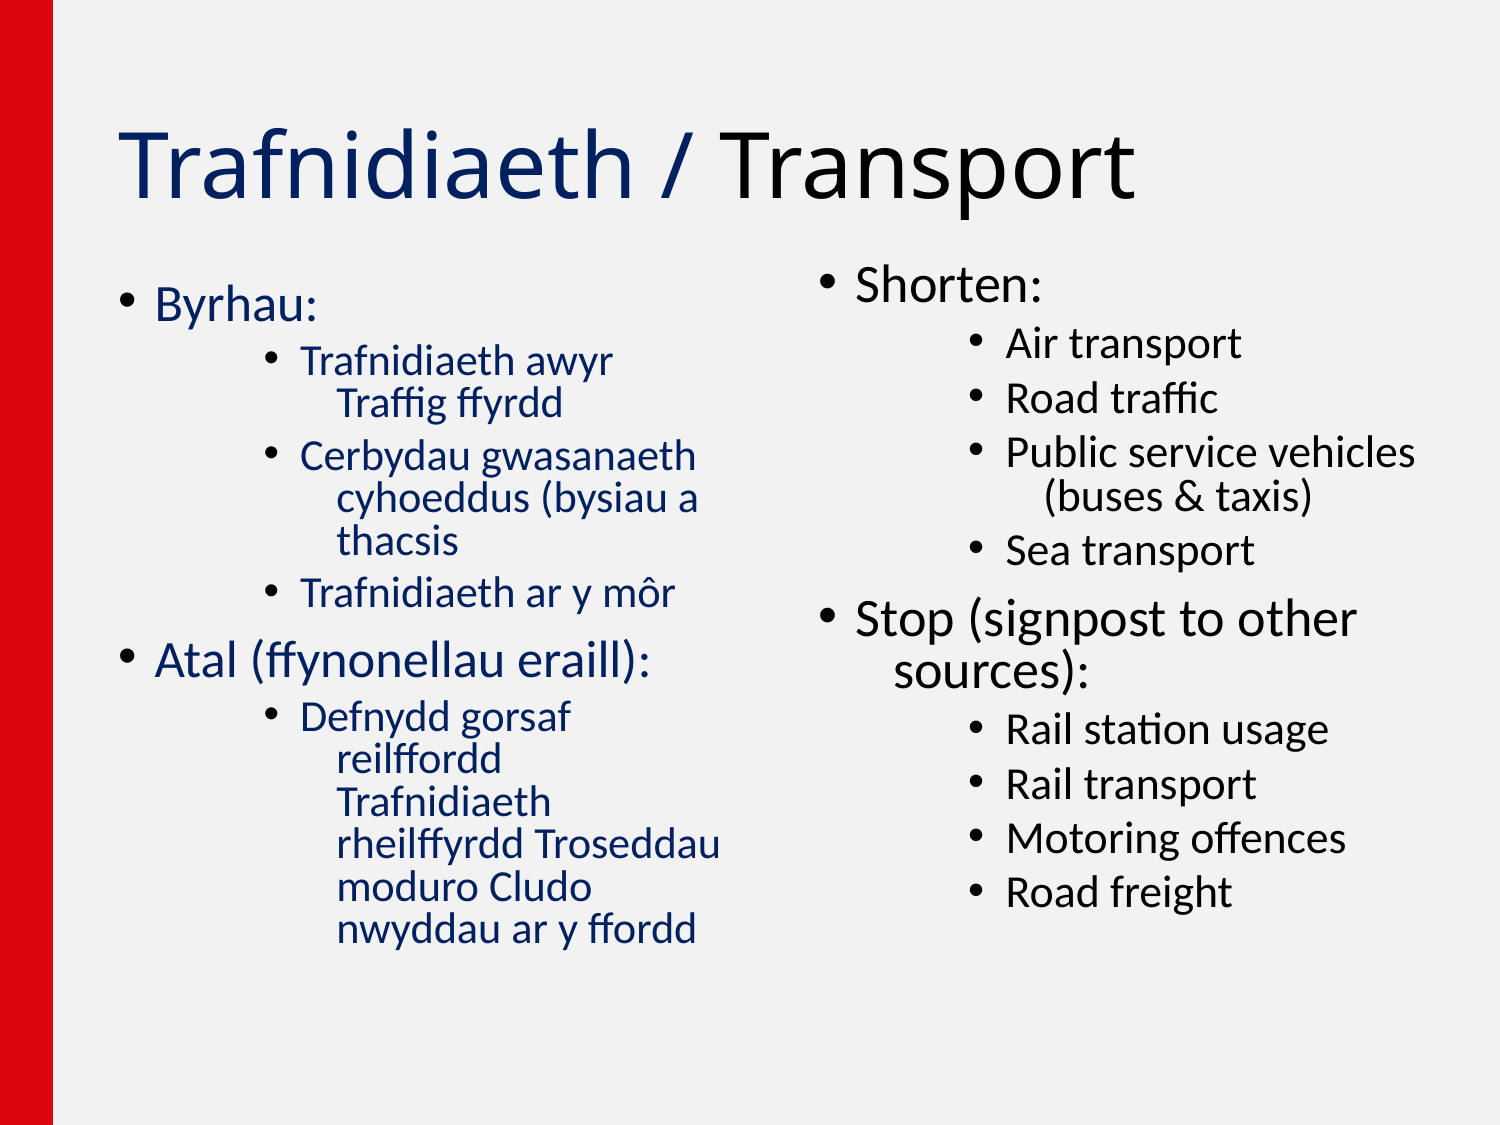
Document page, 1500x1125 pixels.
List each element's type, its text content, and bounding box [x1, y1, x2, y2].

title Trafnidiaeth / Transport [103, 59, 1397, 278]
list Shorten: Air transport Road traffic Public service vehicles (buses & taxis) Sea transport Stop (signpost to other sources): Rail station usage Rail transport Motoring offences Road freight [803, 253, 1441, 968]
list Byrhau: Trafnidiaeth awyr Traffig ffyrdd Cerbydau gwasanaeth cyhoeddus (bysiau a thacsis Trafnidiaeth ar y môr Atal (ffynonellau eraill): Defnydd gorsaf reilffordd Trafnidiaeth rheilffyrdd Troseddau moduro Cludo nwyddau ar y ffordd [103, 278, 741, 988]
